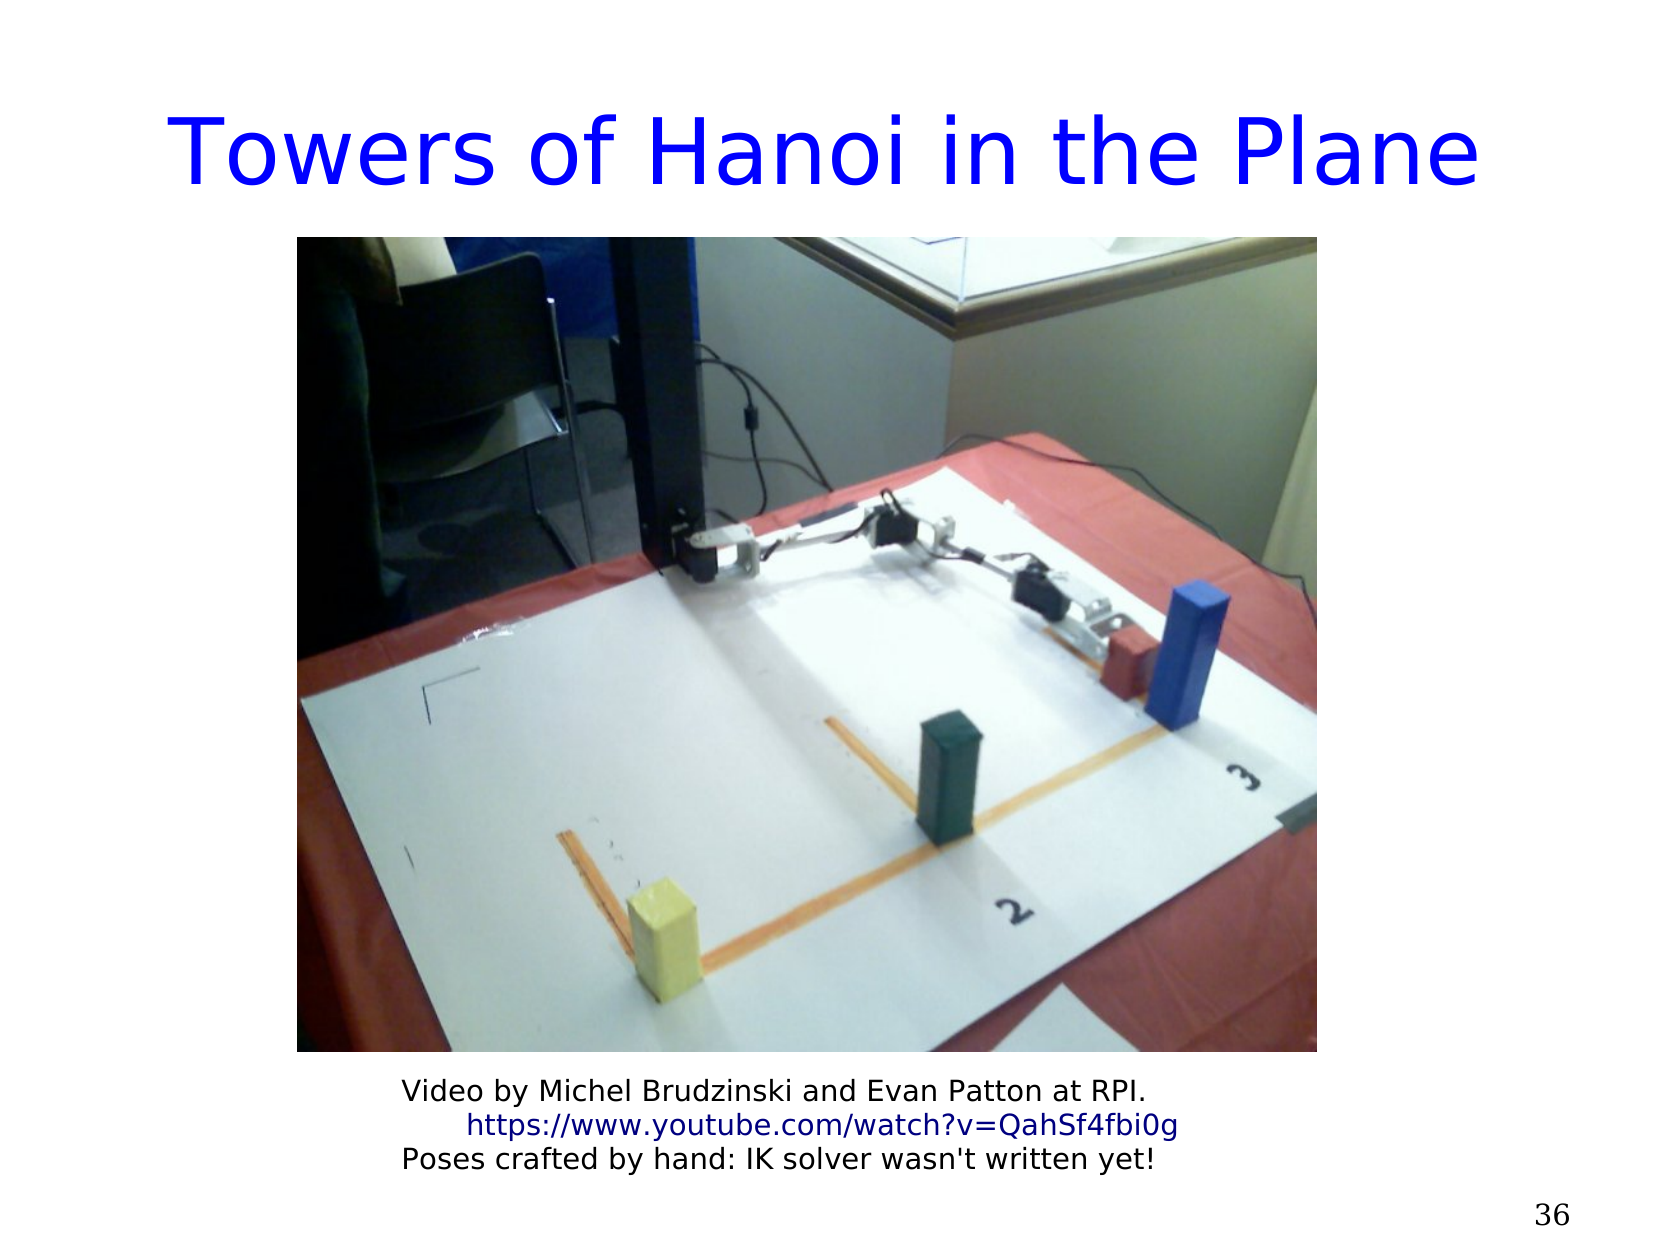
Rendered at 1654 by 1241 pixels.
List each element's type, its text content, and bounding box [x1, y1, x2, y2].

title Towers of Hanoi in the Plane [82, 49, 1571, 257]
picture [297, 237, 1317, 1052]
text_box Video by Michel Brudzinski and Evan Patton at RPI. https://www.youtube.com/watch?v=QahSf4fbi0g Poses crafted by hand: IK solver wasn't written yet! [386, 1066, 1547, 1185]
